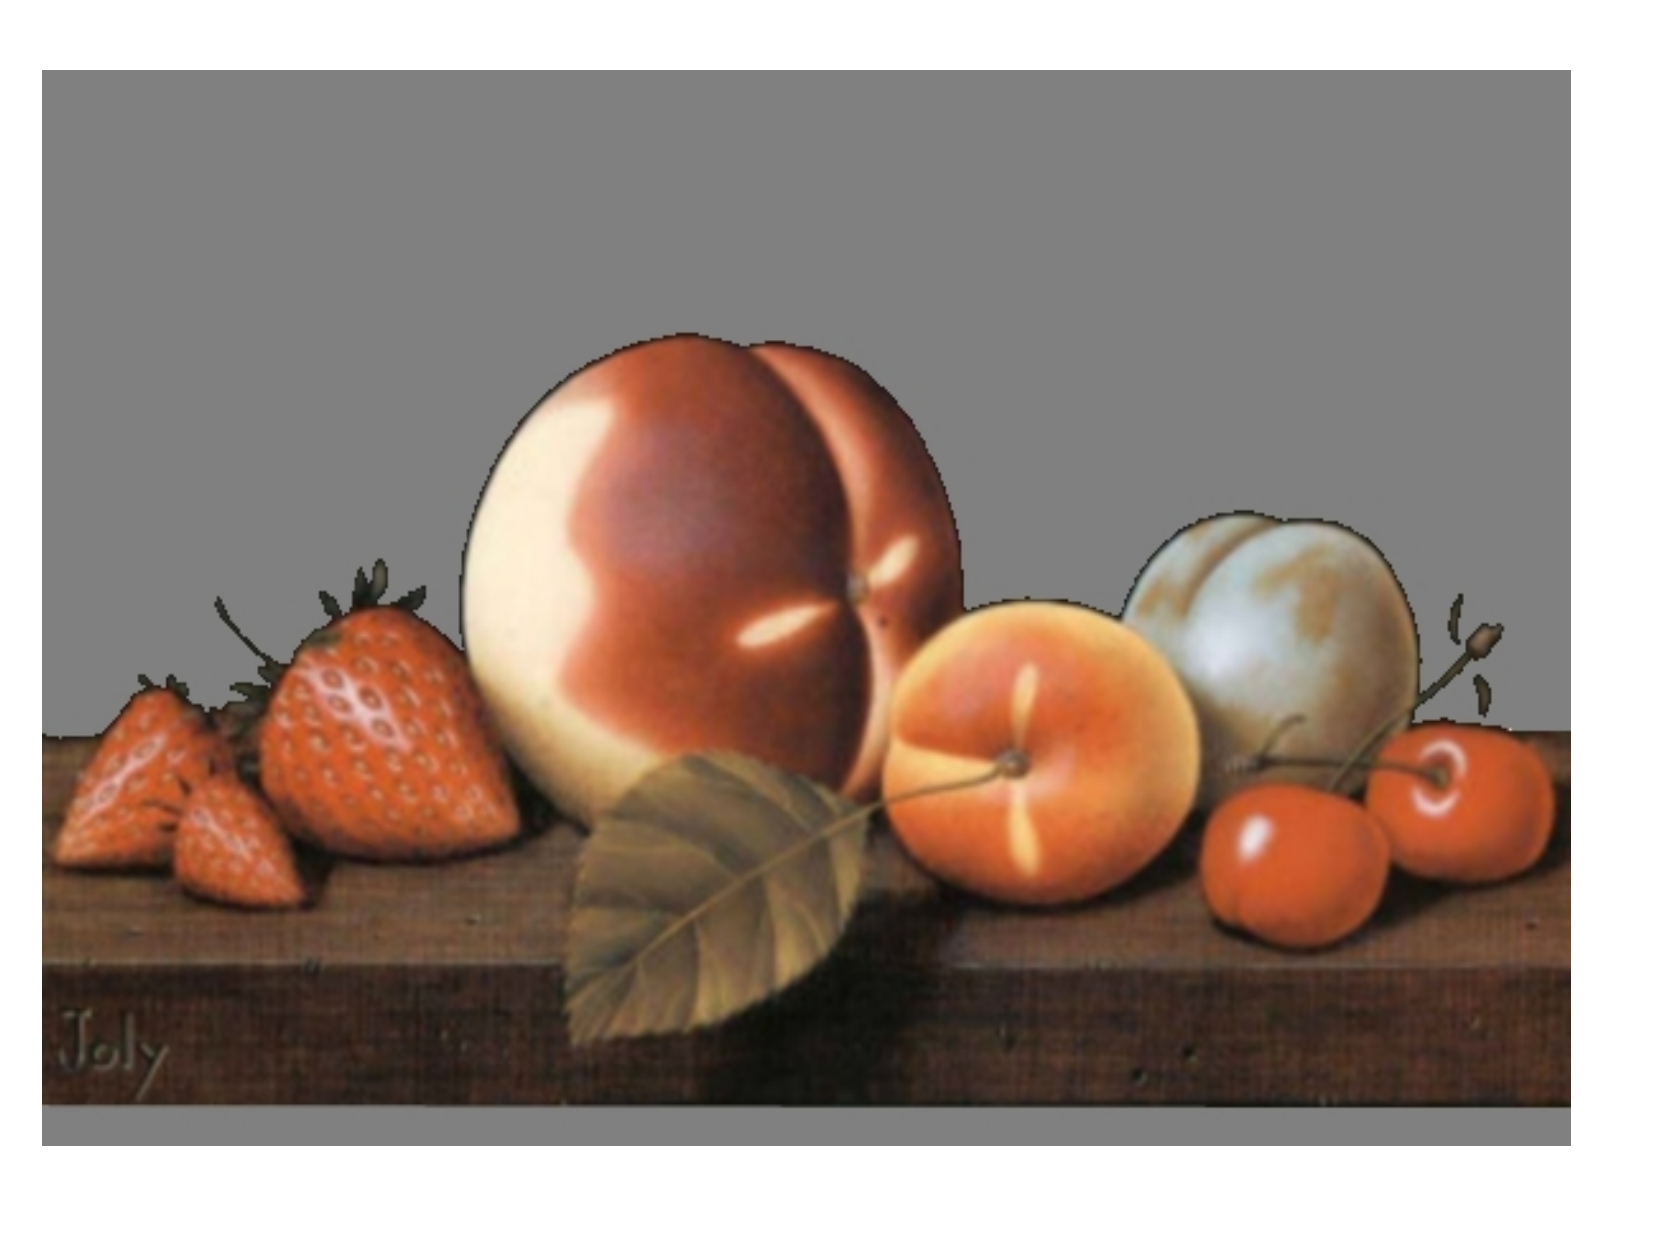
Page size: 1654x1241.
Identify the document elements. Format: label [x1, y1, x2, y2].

picture [42, 70, 1571, 1146]
